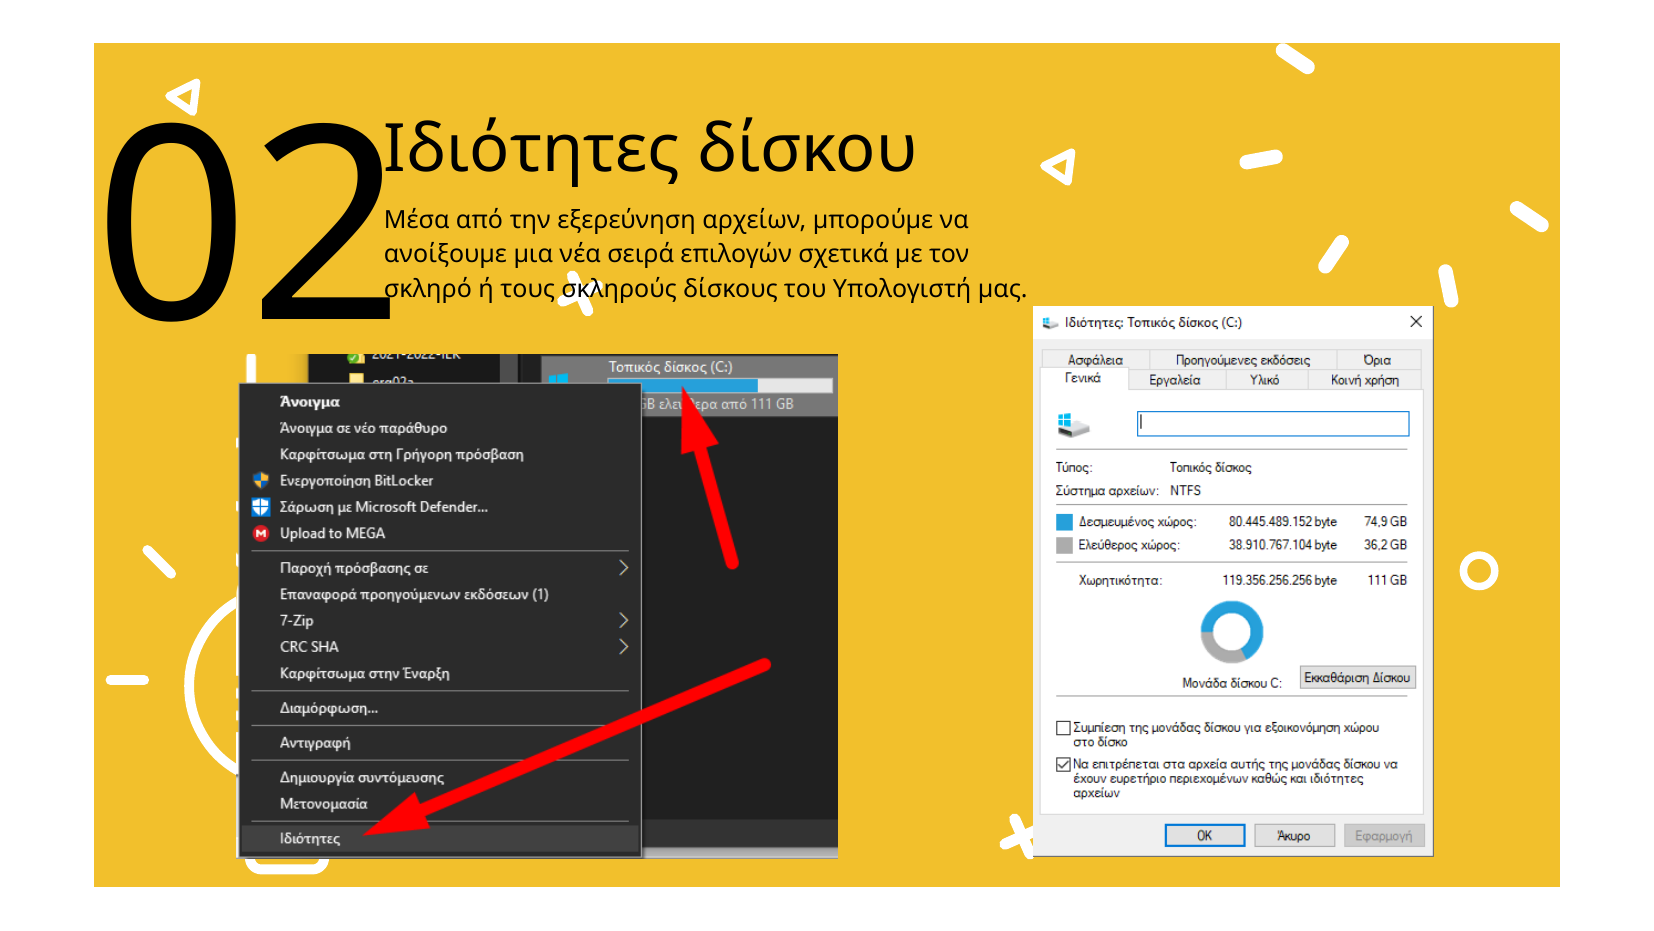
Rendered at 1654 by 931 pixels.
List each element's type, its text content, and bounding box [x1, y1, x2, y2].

title 02 [94, 29, 440, 399]
text_box Μέσα από την εξερεύνηση αρχείων, μπορούμε να ανοίξουμε μια νέα σειρά επιλογών σχετικά με τον σκληρό ή τους σκληρούς δίσκους του Υπολογιστή μας. [440, 194, 1044, 312]
title Ιδιότητες δίσκου [440, 88, 1104, 203]
picture [236, 354, 838, 859]
picture [1033, 306, 1434, 857]
